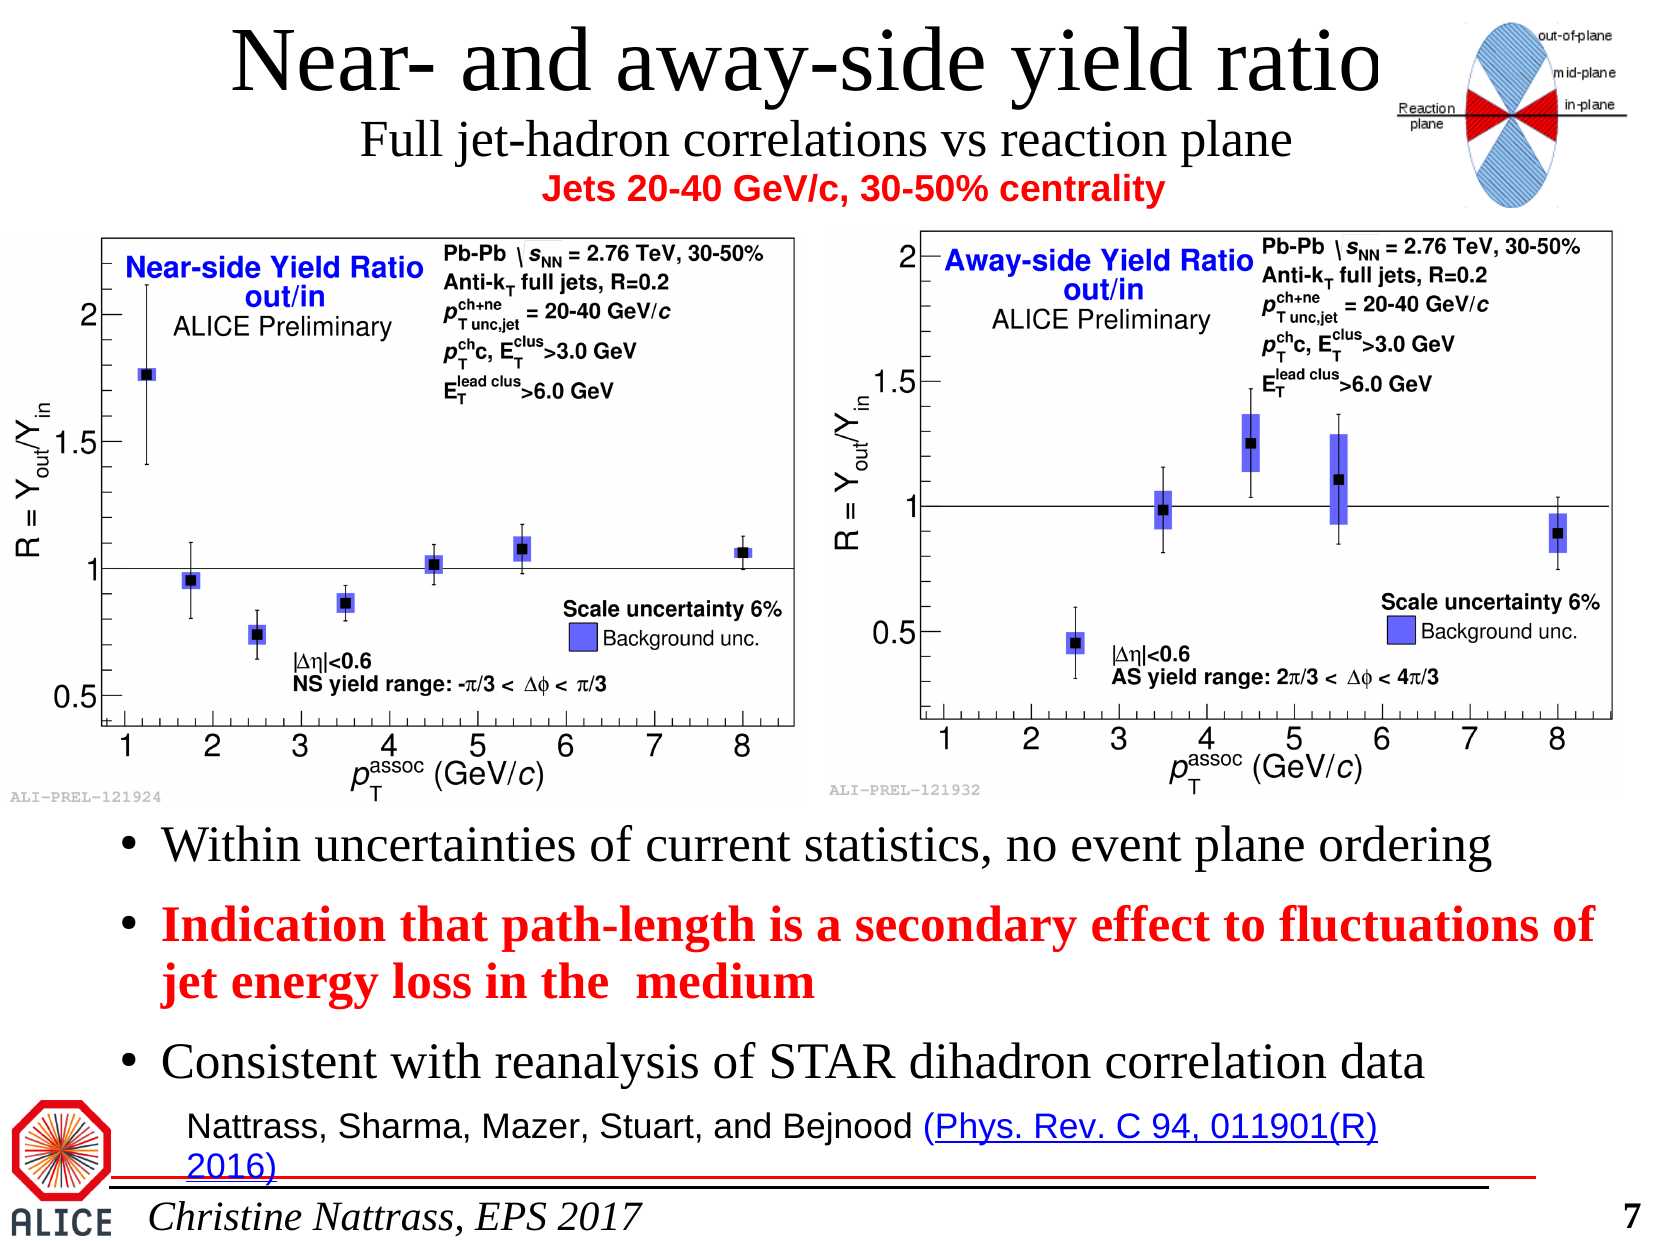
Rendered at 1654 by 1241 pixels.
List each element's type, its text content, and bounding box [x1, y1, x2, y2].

picture [6, 232, 802, 806]
picture [825, 225, 1620, 799]
text_box Jets 20-40 GeV/c, 30-50% centrality [544, 160, 1164, 221]
text_box Nattrass, Sharma, Mazer, Stuart, and Bejnood (Phys. Rev. C 94, 011901(R) 2016) [171, 1099, 1486, 1158]
picture [11, 1100, 111, 1236]
title Near- and away-side yield ratios Full jet-hadron correlations vs reaction plane [82, 0, 1571, 192]
picture [1378, 15, 1653, 222]
list Within uncertainties of current statistics, no event plane ordering Indication that path-length is a secondary effect to fluctuations of jet energy loss in the medium Consistent with reanalysis of STAR dihadron correlation data [106, 815, 1621, 1156]
